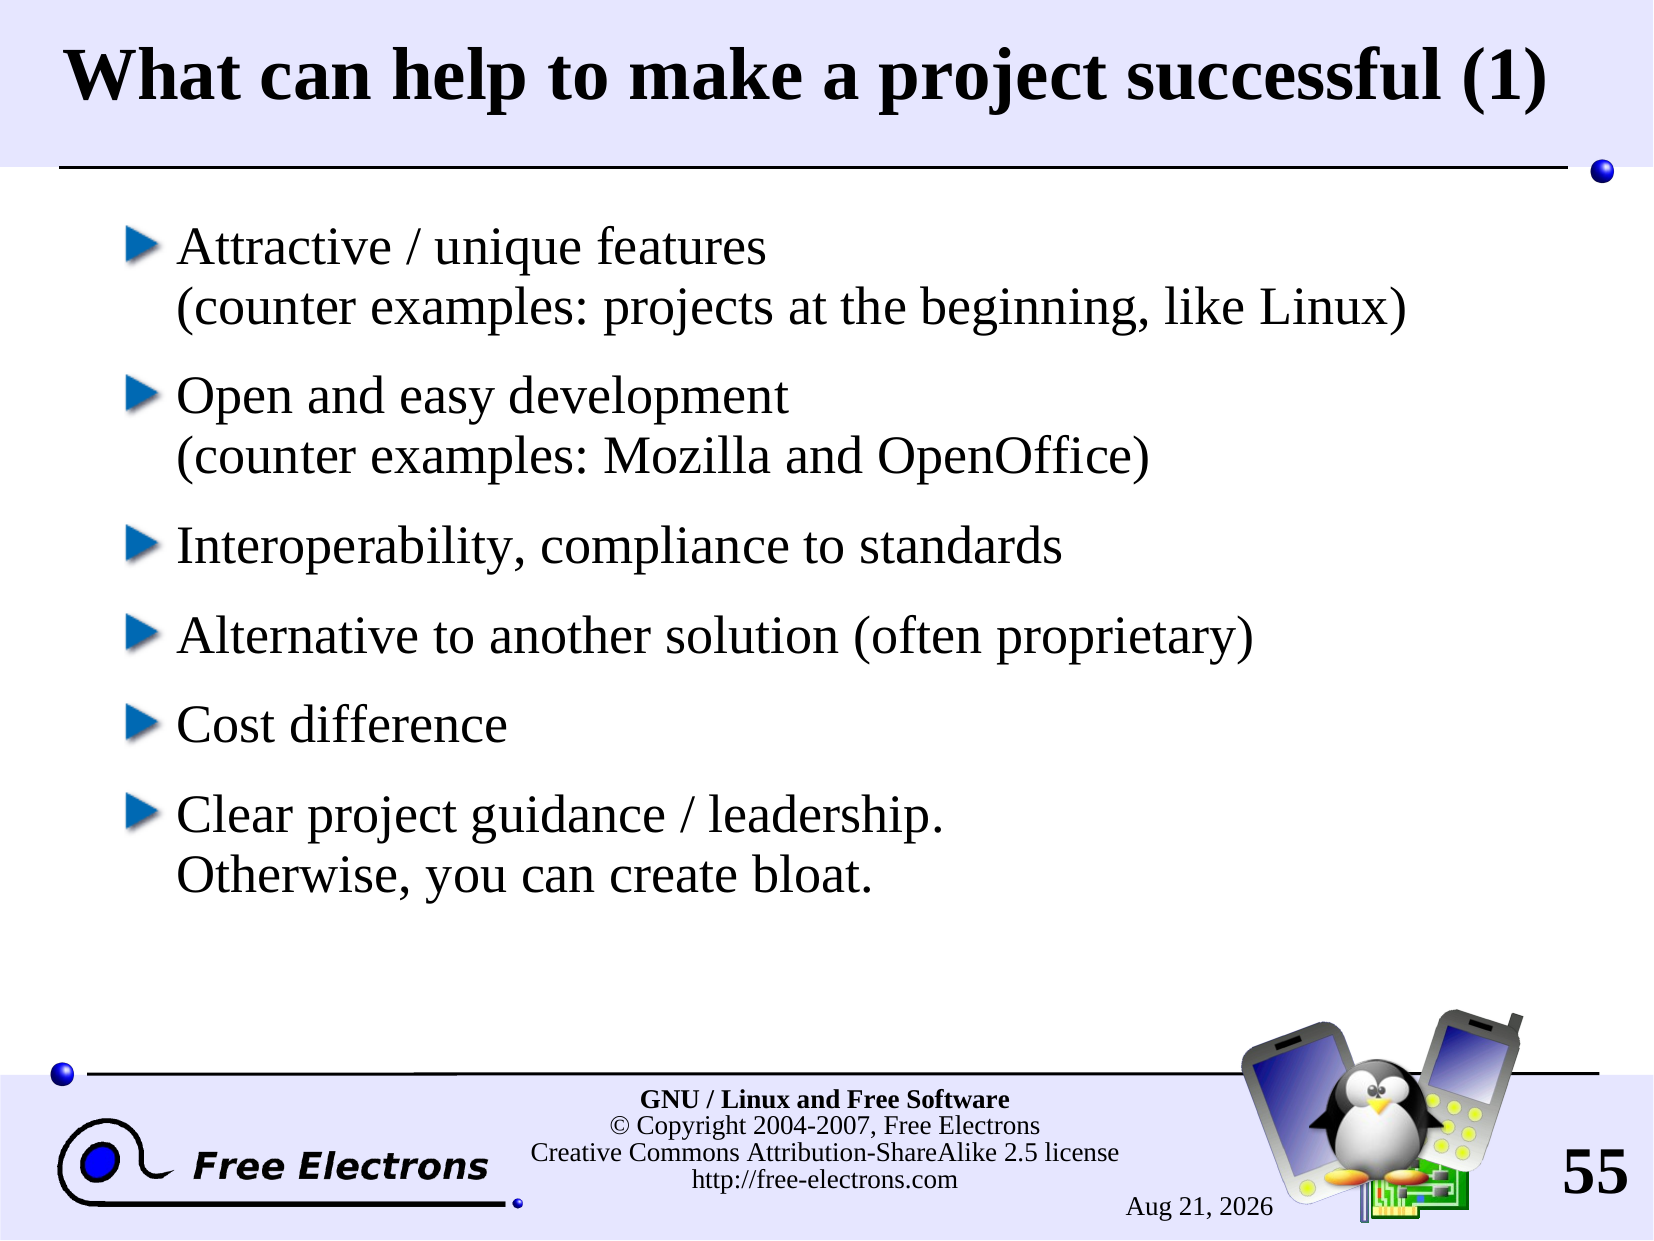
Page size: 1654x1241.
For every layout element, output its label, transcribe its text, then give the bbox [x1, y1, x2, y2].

list Attractive / unique features (counter examples: projects at the beginning, like Linux) Open and easy development (counter examples: Mozilla and OpenOffice) Interoperability, compliance to standards Alternative to another solution (often proprietary) Cost difference Clear project guidance / leadership. Otherwise, you can create bloat. [105, 216, 1518, 1066]
picture [1231, 1007, 1538, 1241]
title What can help to make a project successful (1) [60, 25, 1551, 124]
picture [50, 1107, 527, 1216]
